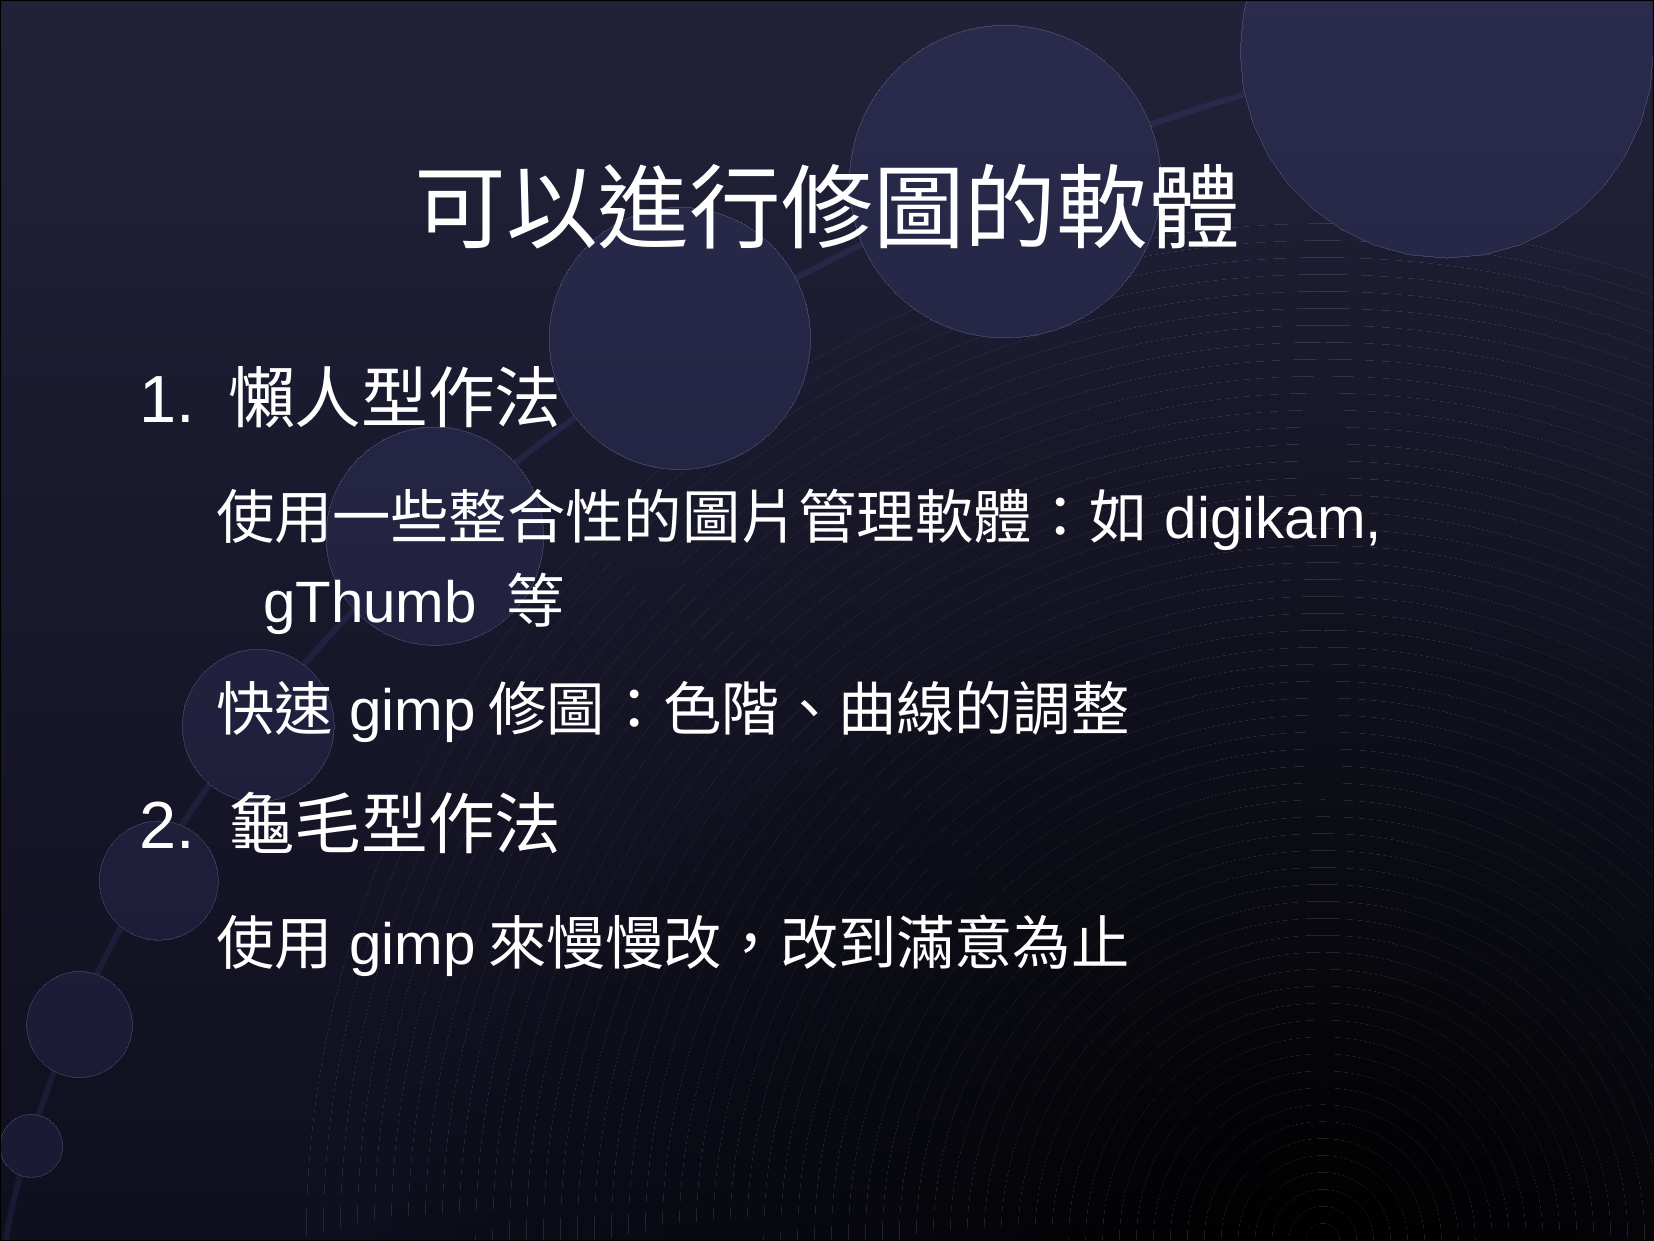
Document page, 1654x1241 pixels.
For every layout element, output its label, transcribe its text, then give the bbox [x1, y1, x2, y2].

title 可以進行修圖的軟體 [121, 102, 1534, 311]
list 1. 懶人型作法 使用一些整合性的圖片管理軟體：如digikam, gThumb 等 快速gimp修圖：色階、曲線的調整 2. 龜毛型作法 使用gimp來慢慢改，改到滿意為止 [121, 344, 1534, 1127]
